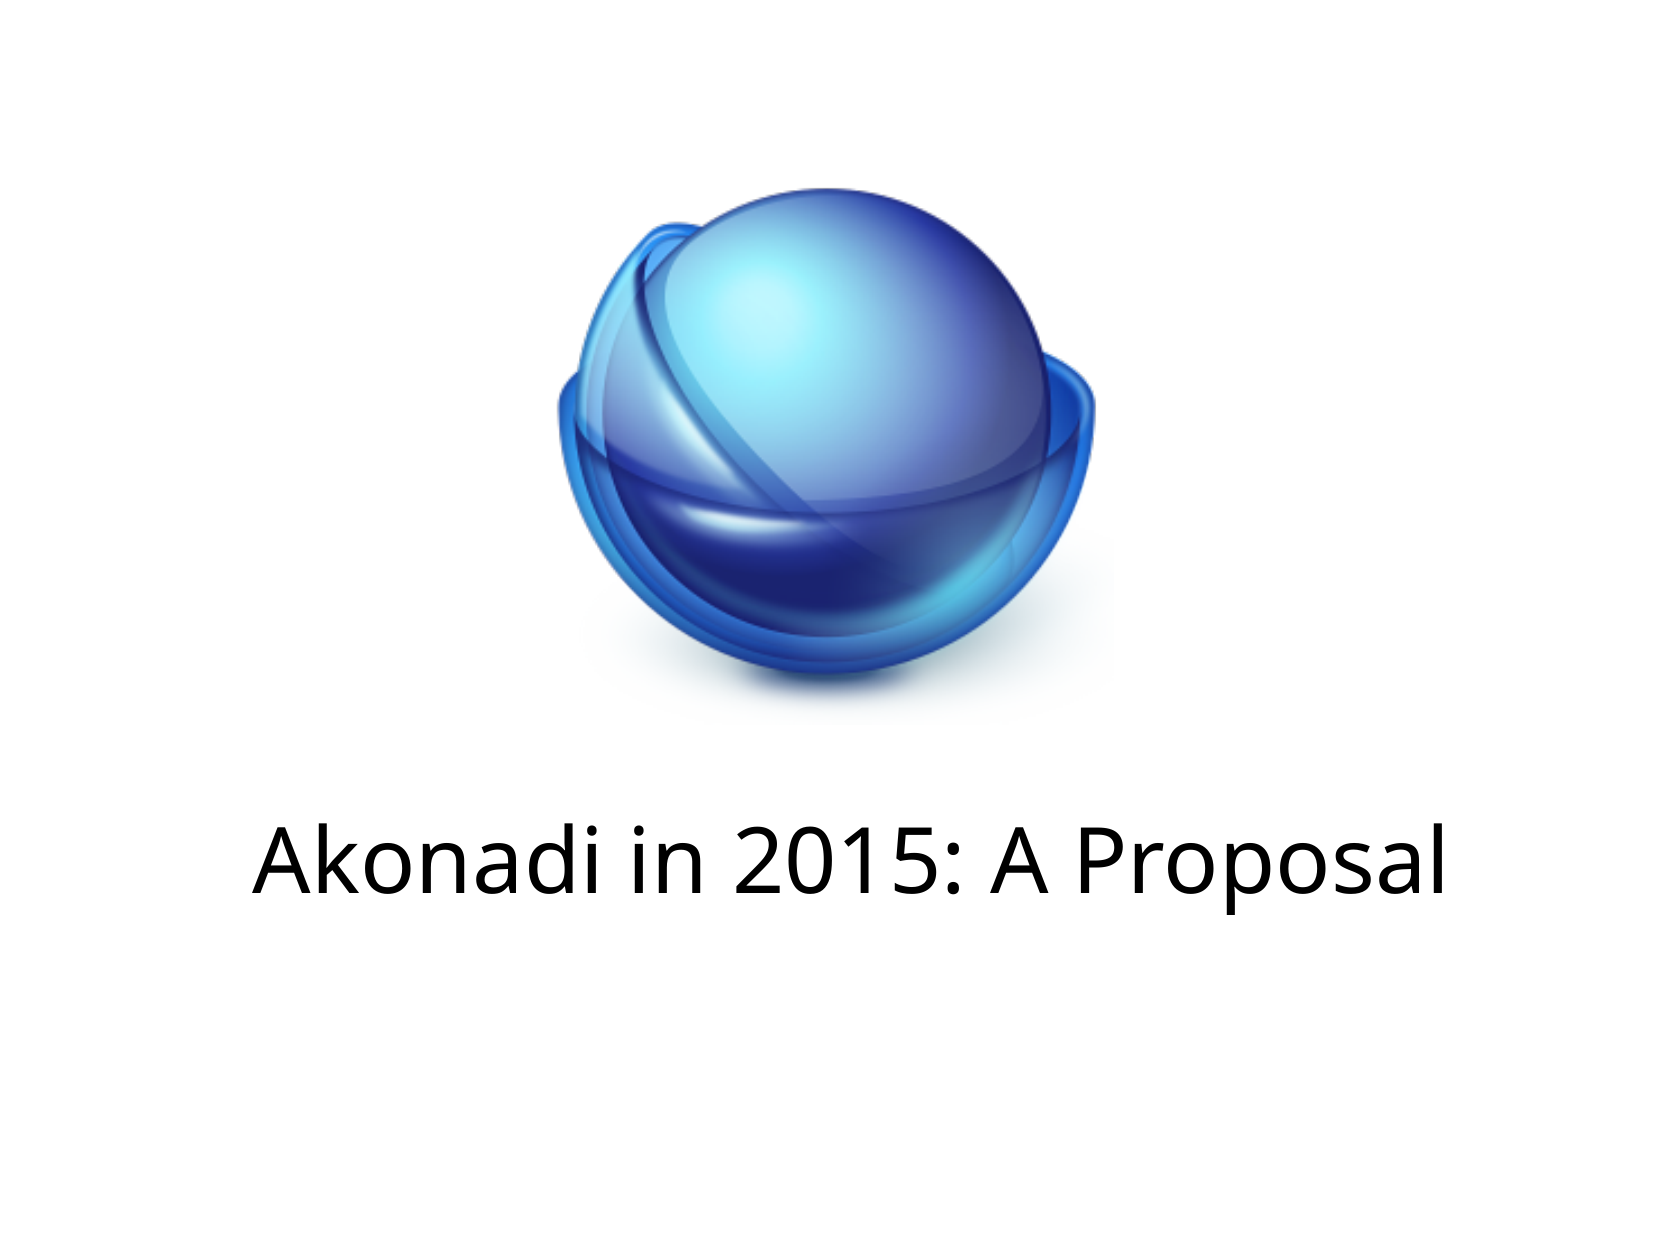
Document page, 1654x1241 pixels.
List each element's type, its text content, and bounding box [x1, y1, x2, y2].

text_box Akonadi in 2015: A Proposal [238, 787, 1416, 923]
picture [540, 151, 1114, 725]
